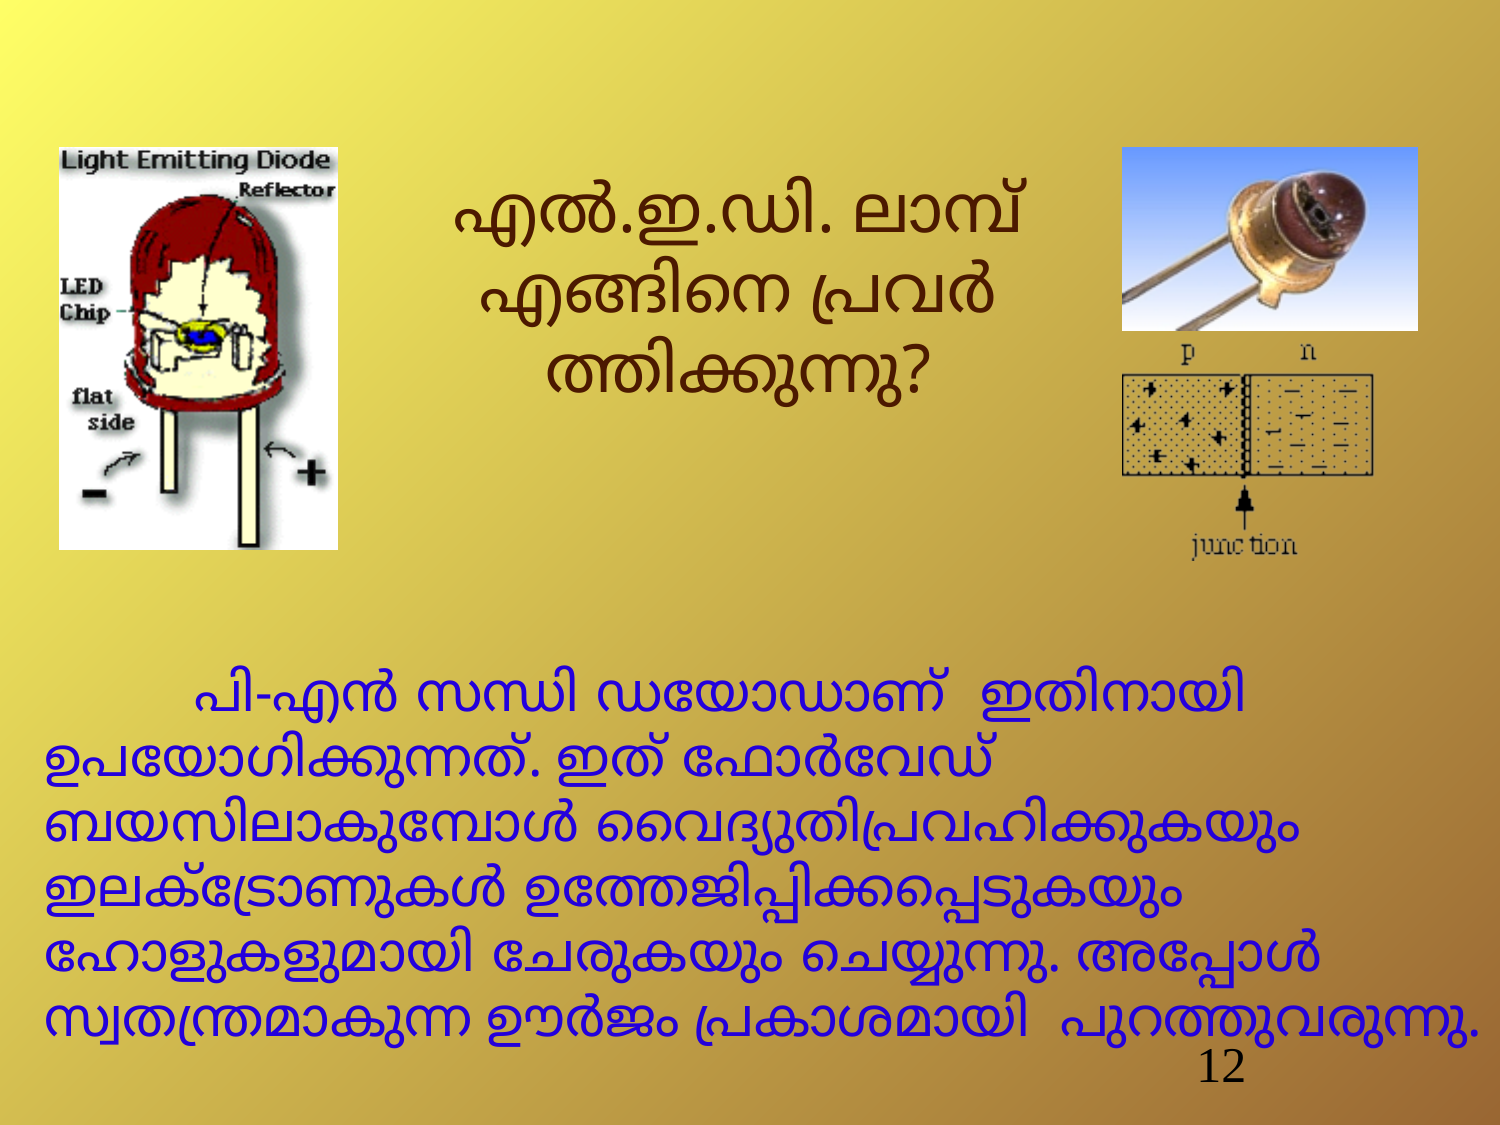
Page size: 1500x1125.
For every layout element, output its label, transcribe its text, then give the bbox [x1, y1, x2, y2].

picture [59, 147, 338, 550]
text_box പി-എന്‍ സന്ധി ഡയോഡാണ് ഇതിനായി ഉപയോഗിക്കുന്നത്. ഇത് ഫോര്‍വേഡ് ബയസിലാകുമ്പോള്‍ വൈദ്യുതിപ്രവഹിക്കുകയും ഇലക്ട്രോണുകള്‍ ഉത്തേജിപ്പിക്കപ്പെടുകയും ഹോളുകളുമായി ചേരുകയും ചെയ്യുന്നു. അപ്പോള്‍ സ്വതന്ത്രമാകുന്ന ഊര്‍ജം പ്രകാശമായി പുറത്തുവരുന്നു. [29, 649, 1500, 1055]
title എല്‍.ഇ.ഡി. ലാമ്പ് എങ്ങിനെ പ്രവര്‍ത്തിക്കുന്നു? [383, 29, 1093, 414]
picture [1122, 147, 1418, 562]
